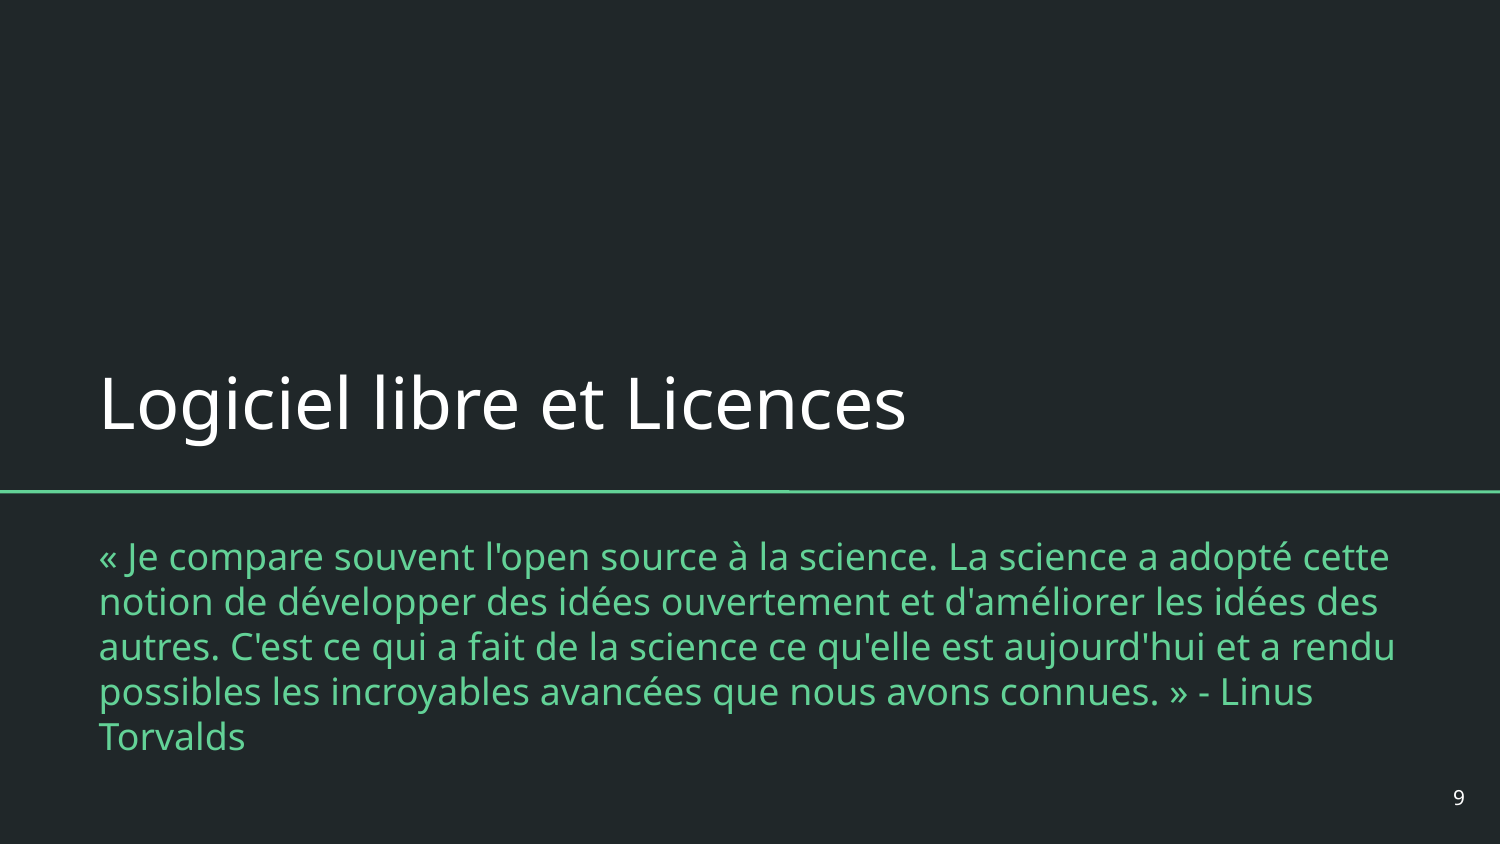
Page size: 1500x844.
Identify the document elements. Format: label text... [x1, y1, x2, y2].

slide_number <numéro> [1389, 764, 1480, 830]
title Logiciel libre et Licences [83, 337, 1417, 466]
text_box « Je compare souvent l'open source à la science. La science a adopté cette notion de développer des idées ouvertement et d'améliorer les idées des autres. C'est ce qui a fait de la science ce qu'elle est aujourd'hui et a rendu possibles les incroyables avancées que nous avons connues. » - Linus Torvalds [83, 518, 1447, 774]
